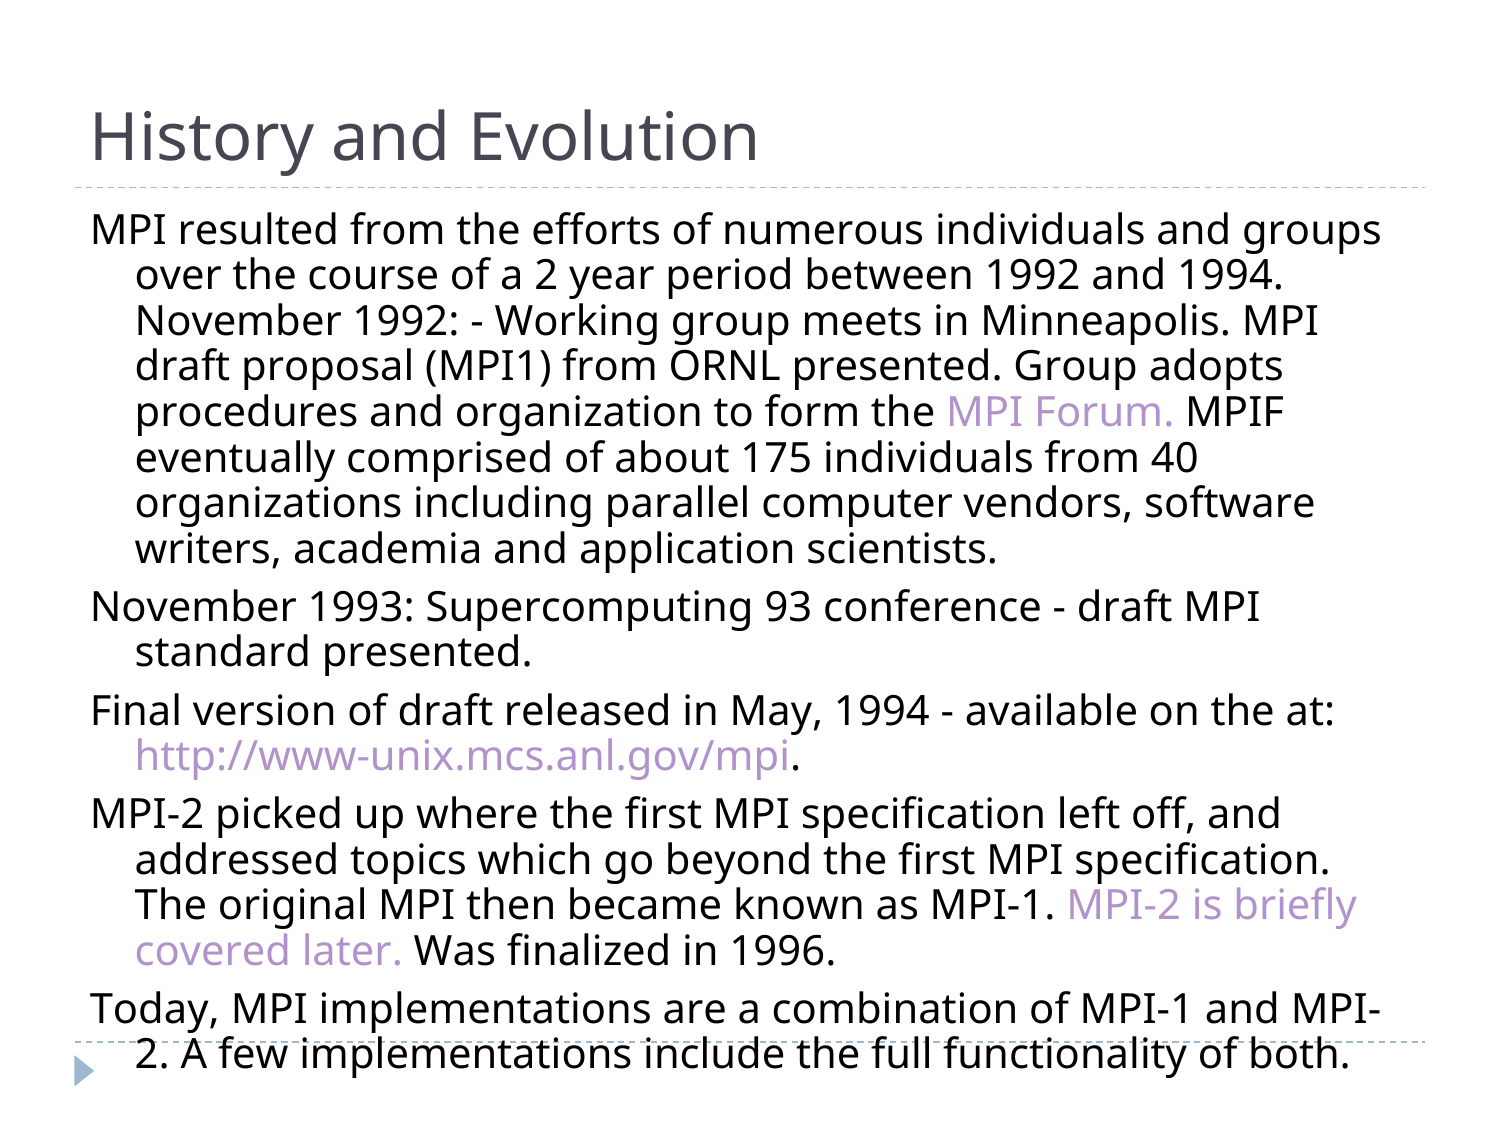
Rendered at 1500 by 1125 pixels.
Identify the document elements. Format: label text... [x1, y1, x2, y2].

list MPI resulted from the efforts of numerous individuals and groups over the course of a 2 year period between 1992 and 1994. November 1992: - Working group meets in Minneapolis. MPI draft proposal (MPI1) from ORNL presented. Group adopts procedures and organization to form the MPI Forum. MPIF eventually comprised of about 175 individuals from 40 organizations including parallel computer vendors, software writers, academia and application scientists. November 1993: Supercomputing 93 conference - draft MPI standard presented. Final version of draft released in May, 1994 - available on the at: http://www-unix.mcs.anl.gov/mpi. MPI-2 picked up where the first MPI specification left off, and addressed topics which go beyond the first MPI specification. The original MPI then became known as MPI-1. MPI-2 is briefly covered later. Was finalized in 1996. Today, MPI implementations are a combination of MPI-1 and MPI-2. A few implementations include the full functionality of both. [75, 200, 1426, 1016]
title History and Evolution [75, 24, 1426, 188]
